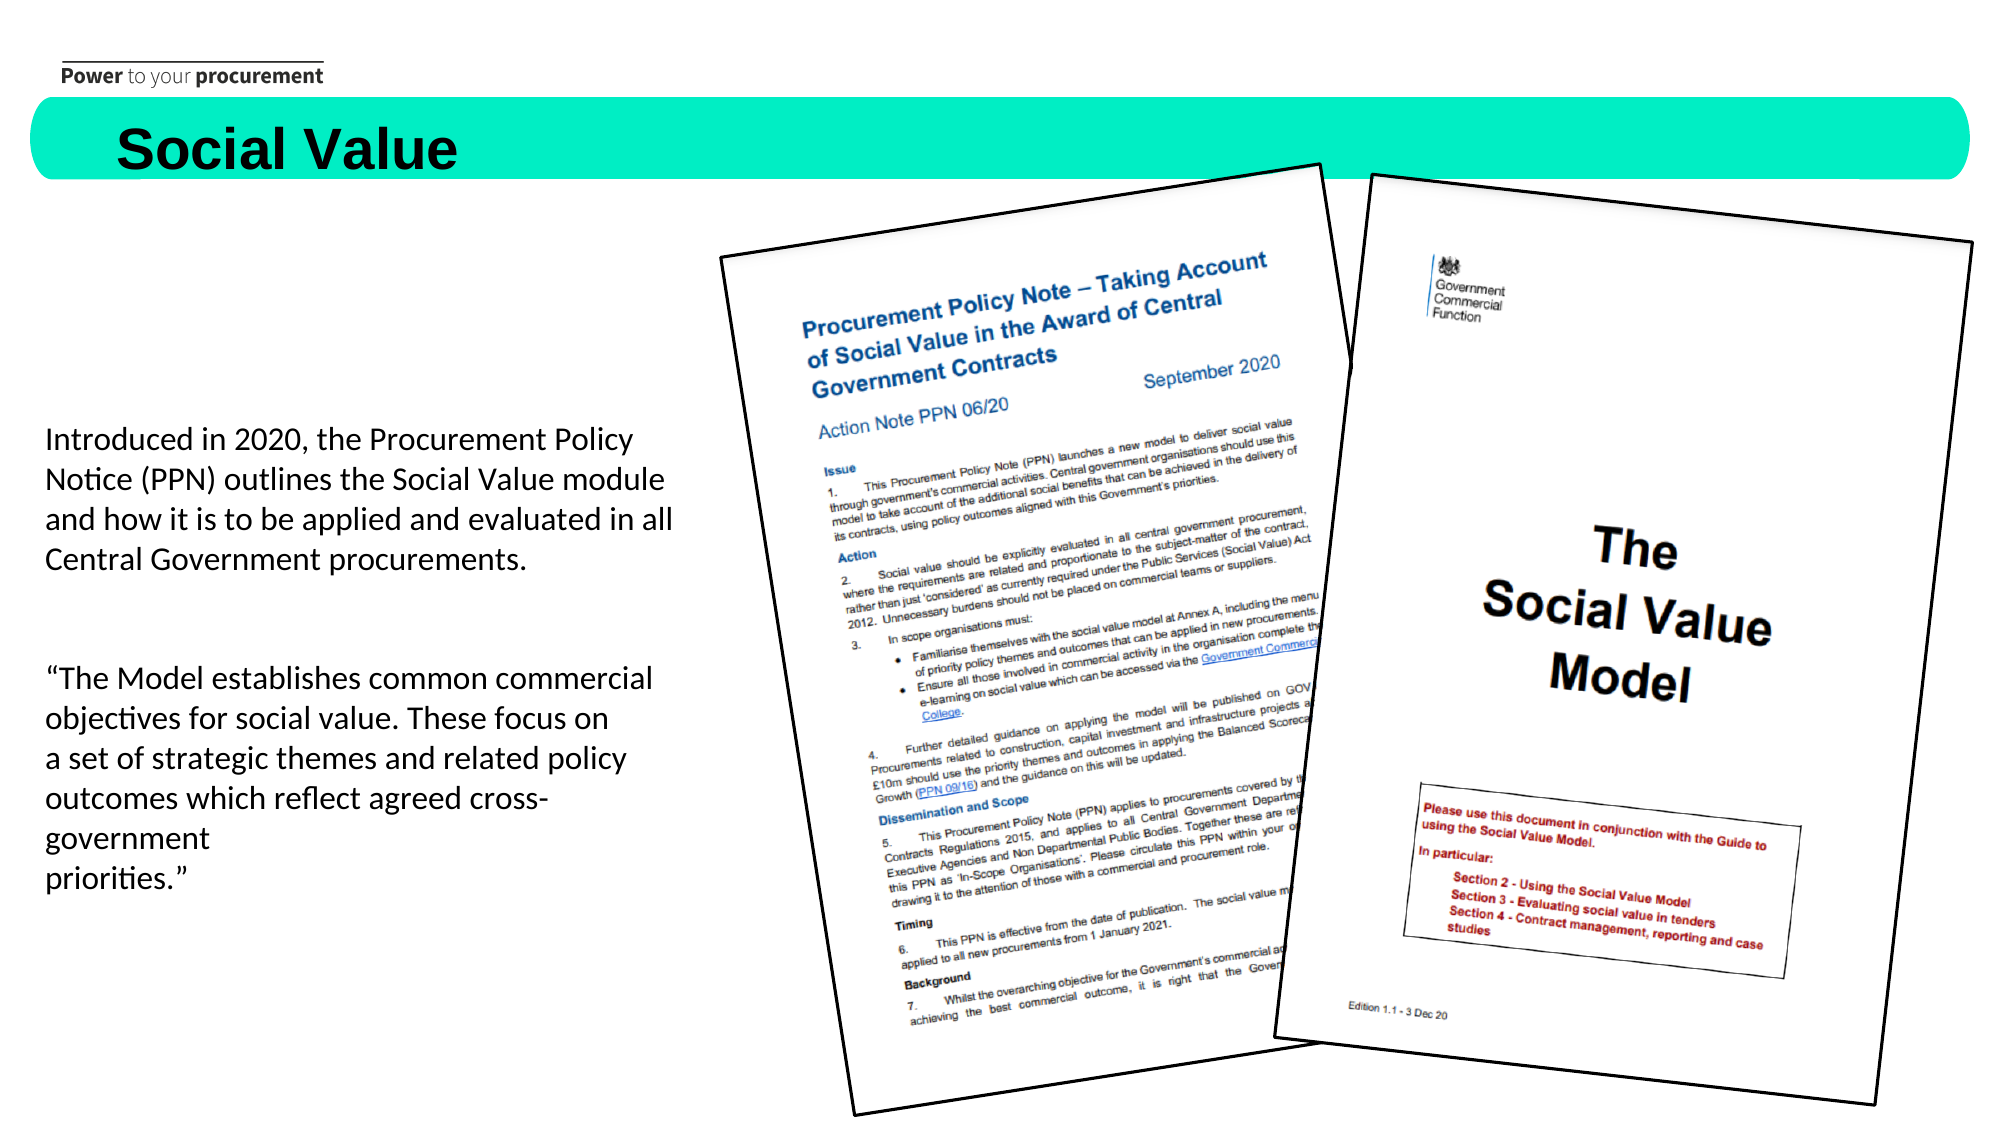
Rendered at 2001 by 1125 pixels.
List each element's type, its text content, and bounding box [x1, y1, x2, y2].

picture [1276, 175, 1971, 1104]
title Social Value [116, 111, 1269, 166]
picture [722, 165, 1349, 1114]
text_box Introduced in 2020, the Procurement Policy Notice (PPN) outlines the Social Value module and how it is to be applied and evaluated in all Central Government procurements. “The Model establishes common commercial objectives for social value. These focus on a set of strategic themes and related policy outcomes which reflect agreed cross-government priorities.” [30, 209, 693, 1104]
